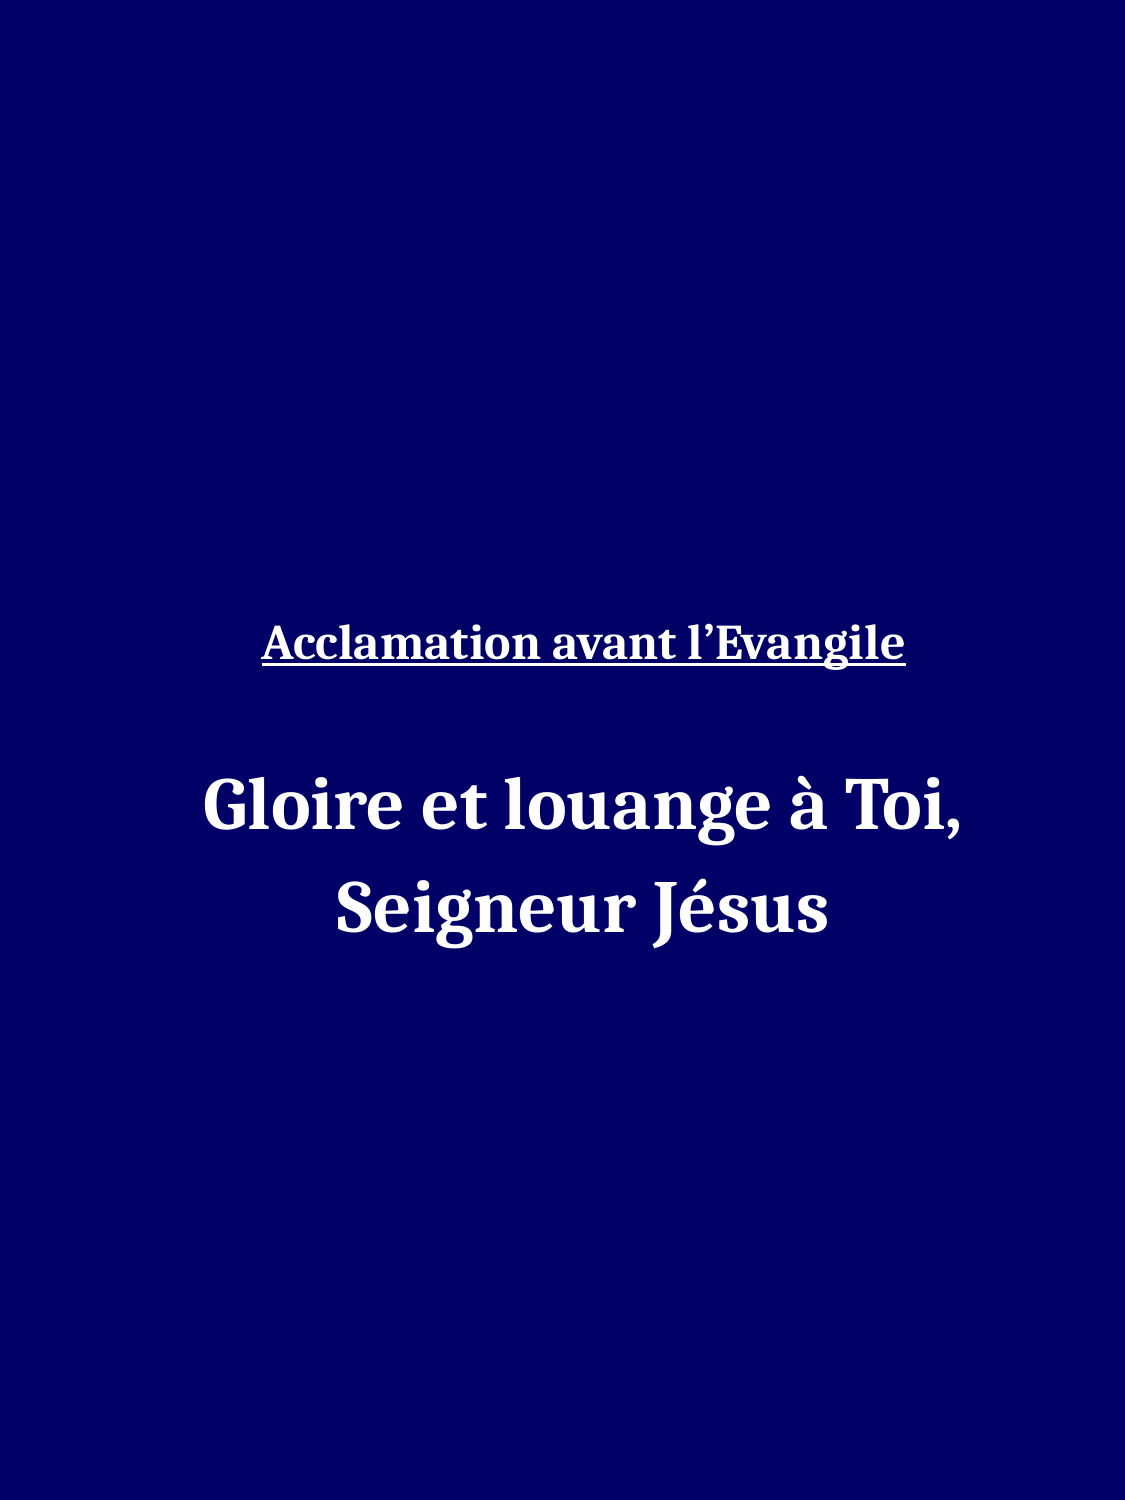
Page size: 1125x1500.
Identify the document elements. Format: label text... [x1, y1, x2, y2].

text_box Acclamation avant l’Evangile Gloire et louange à Toi, Seigneur Jésus [42, 194, 1125, 1190]
